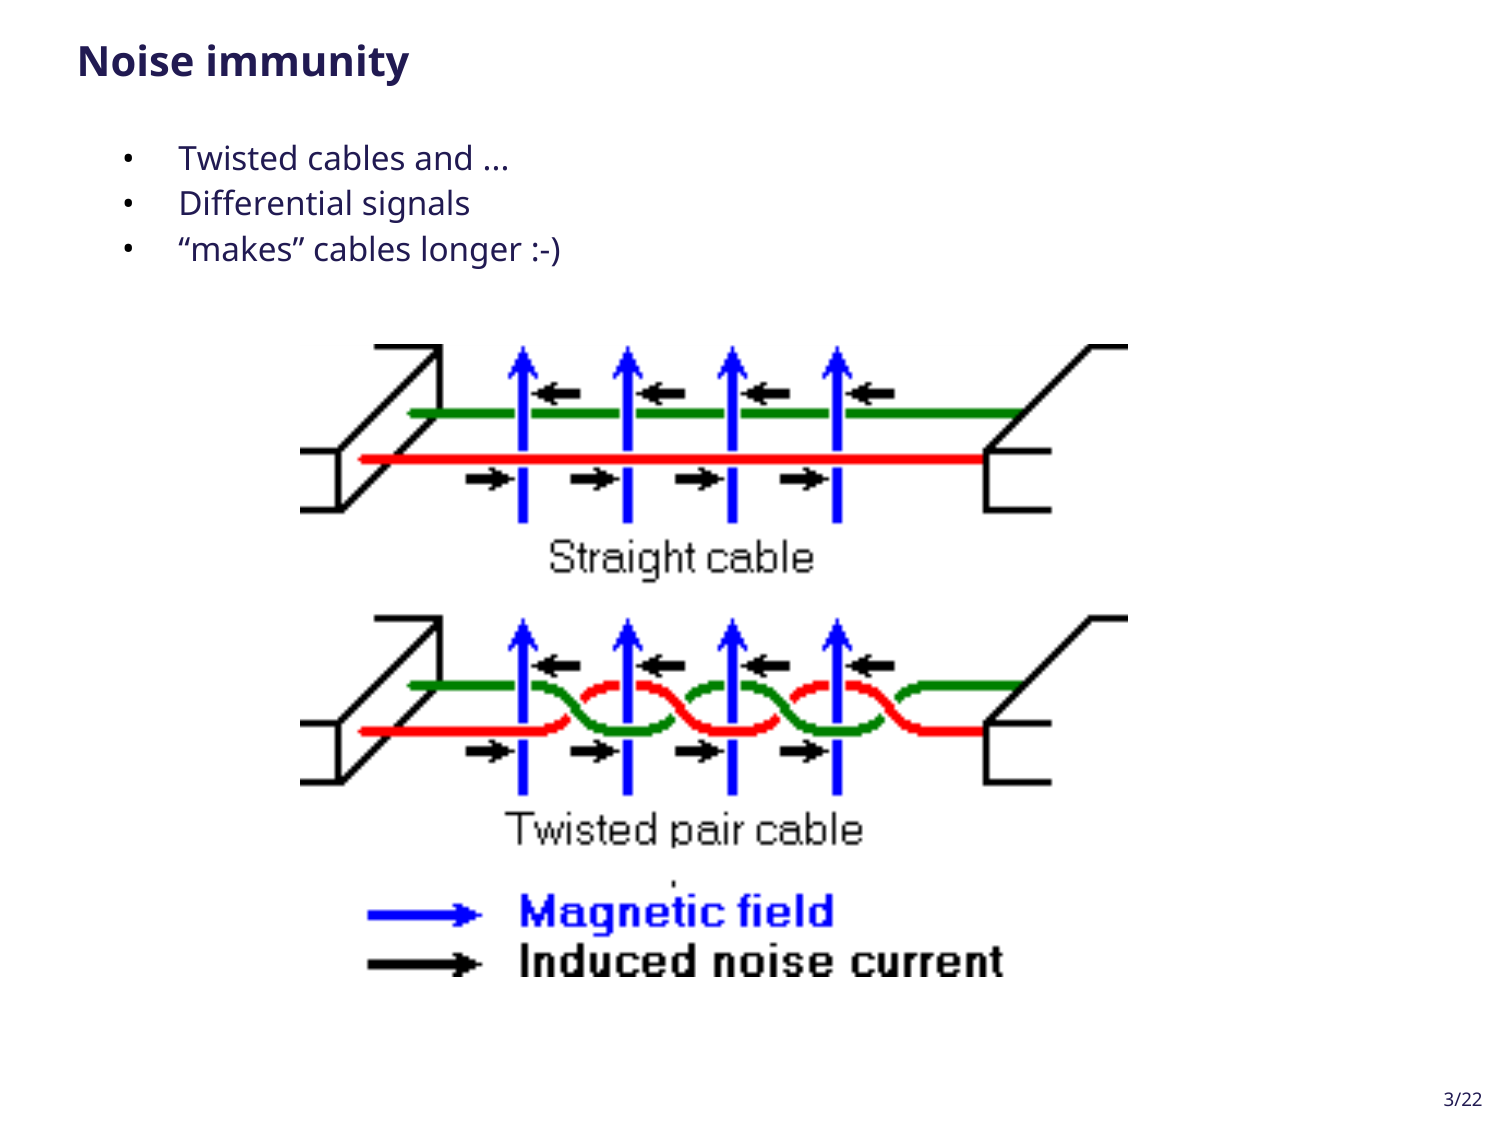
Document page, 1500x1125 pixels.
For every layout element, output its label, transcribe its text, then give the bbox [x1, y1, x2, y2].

list Twisted cables and ... Differential signals “makes” cables longer :-) [60, 135, 1482, 1081]
title Noise immunity [61, 28, 1441, 92]
picture [300, 344, 1128, 977]
